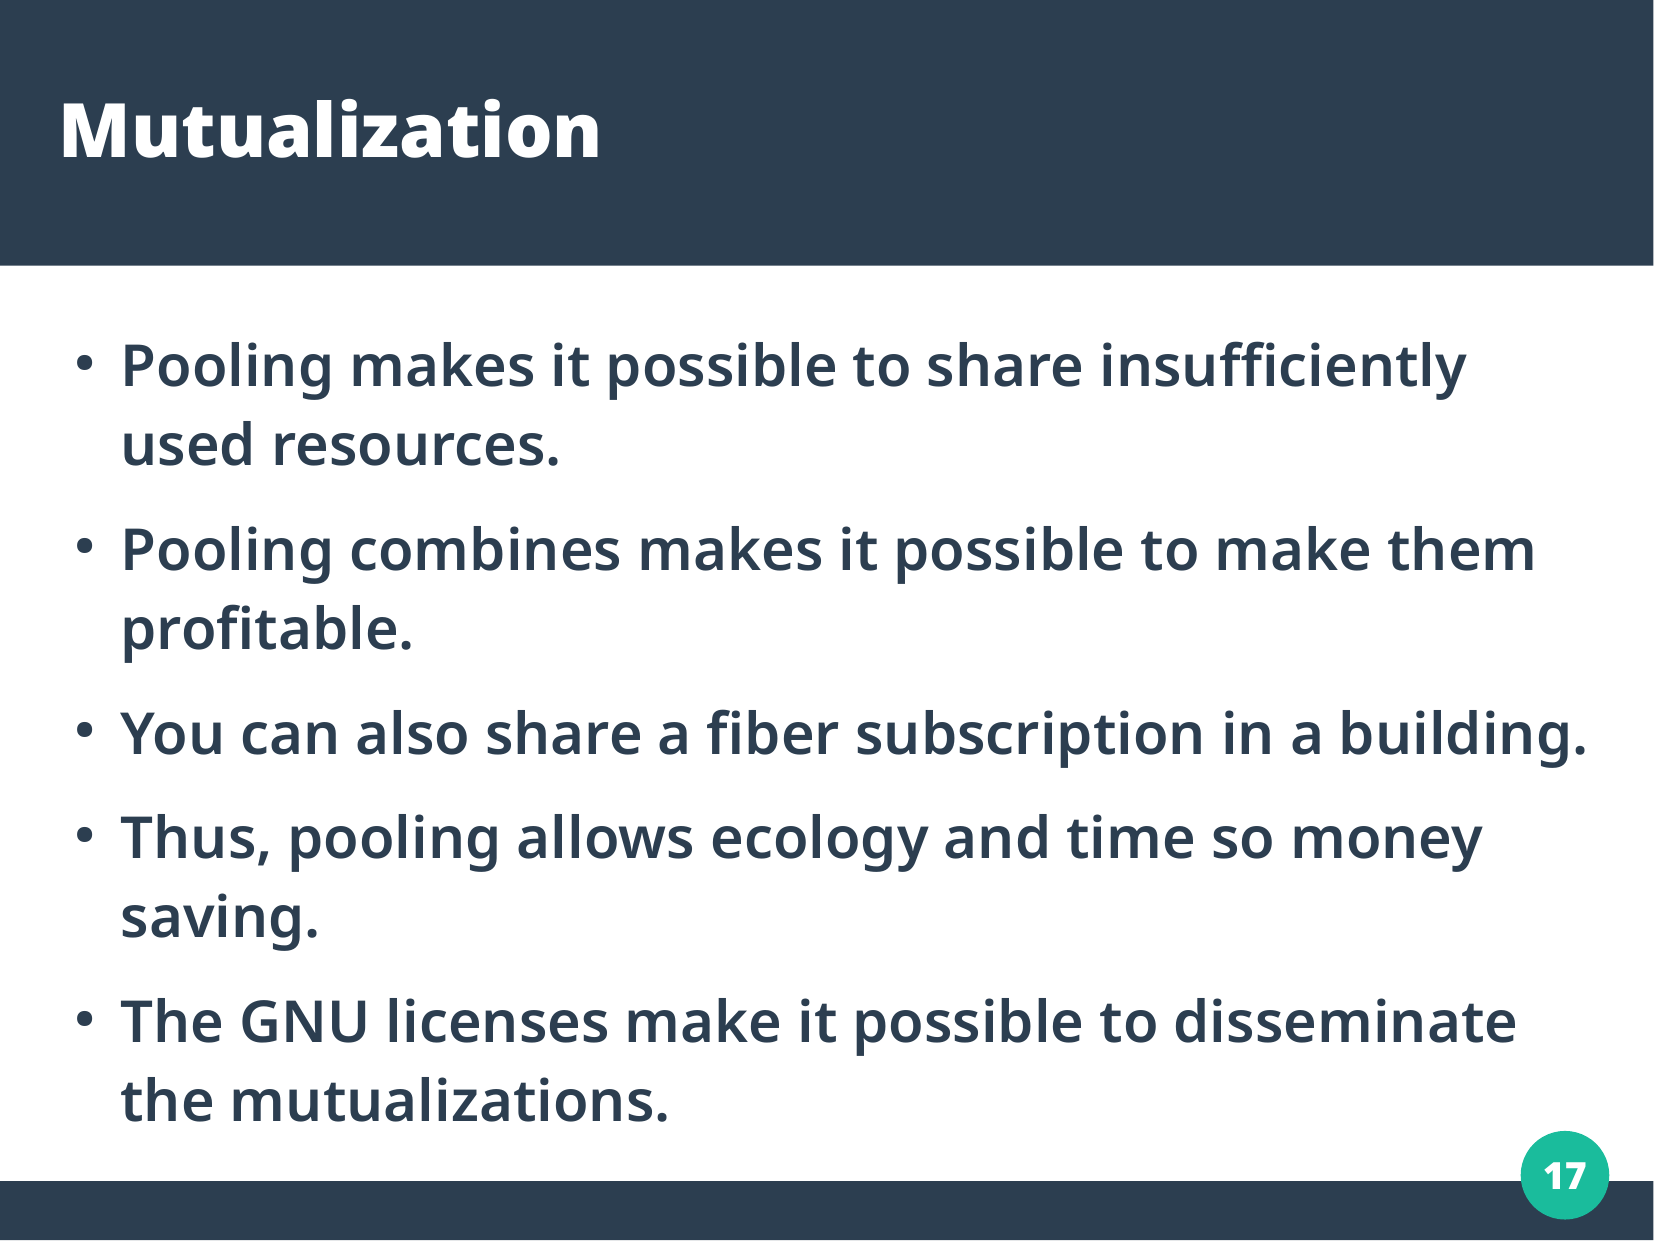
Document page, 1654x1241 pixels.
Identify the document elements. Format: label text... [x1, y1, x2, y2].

title Mutualization [59, 49, 1595, 207]
list Pooling makes it possible to share insufficiently used resources. Pooling combines makes it possible to make them profitable. You can also share a fiber subscription in a building. Thus, pooling allows ecology and time so money saving. The GNU licenses make it possible to disseminate the mutualizations. [59, 324, 1595, 1152]
